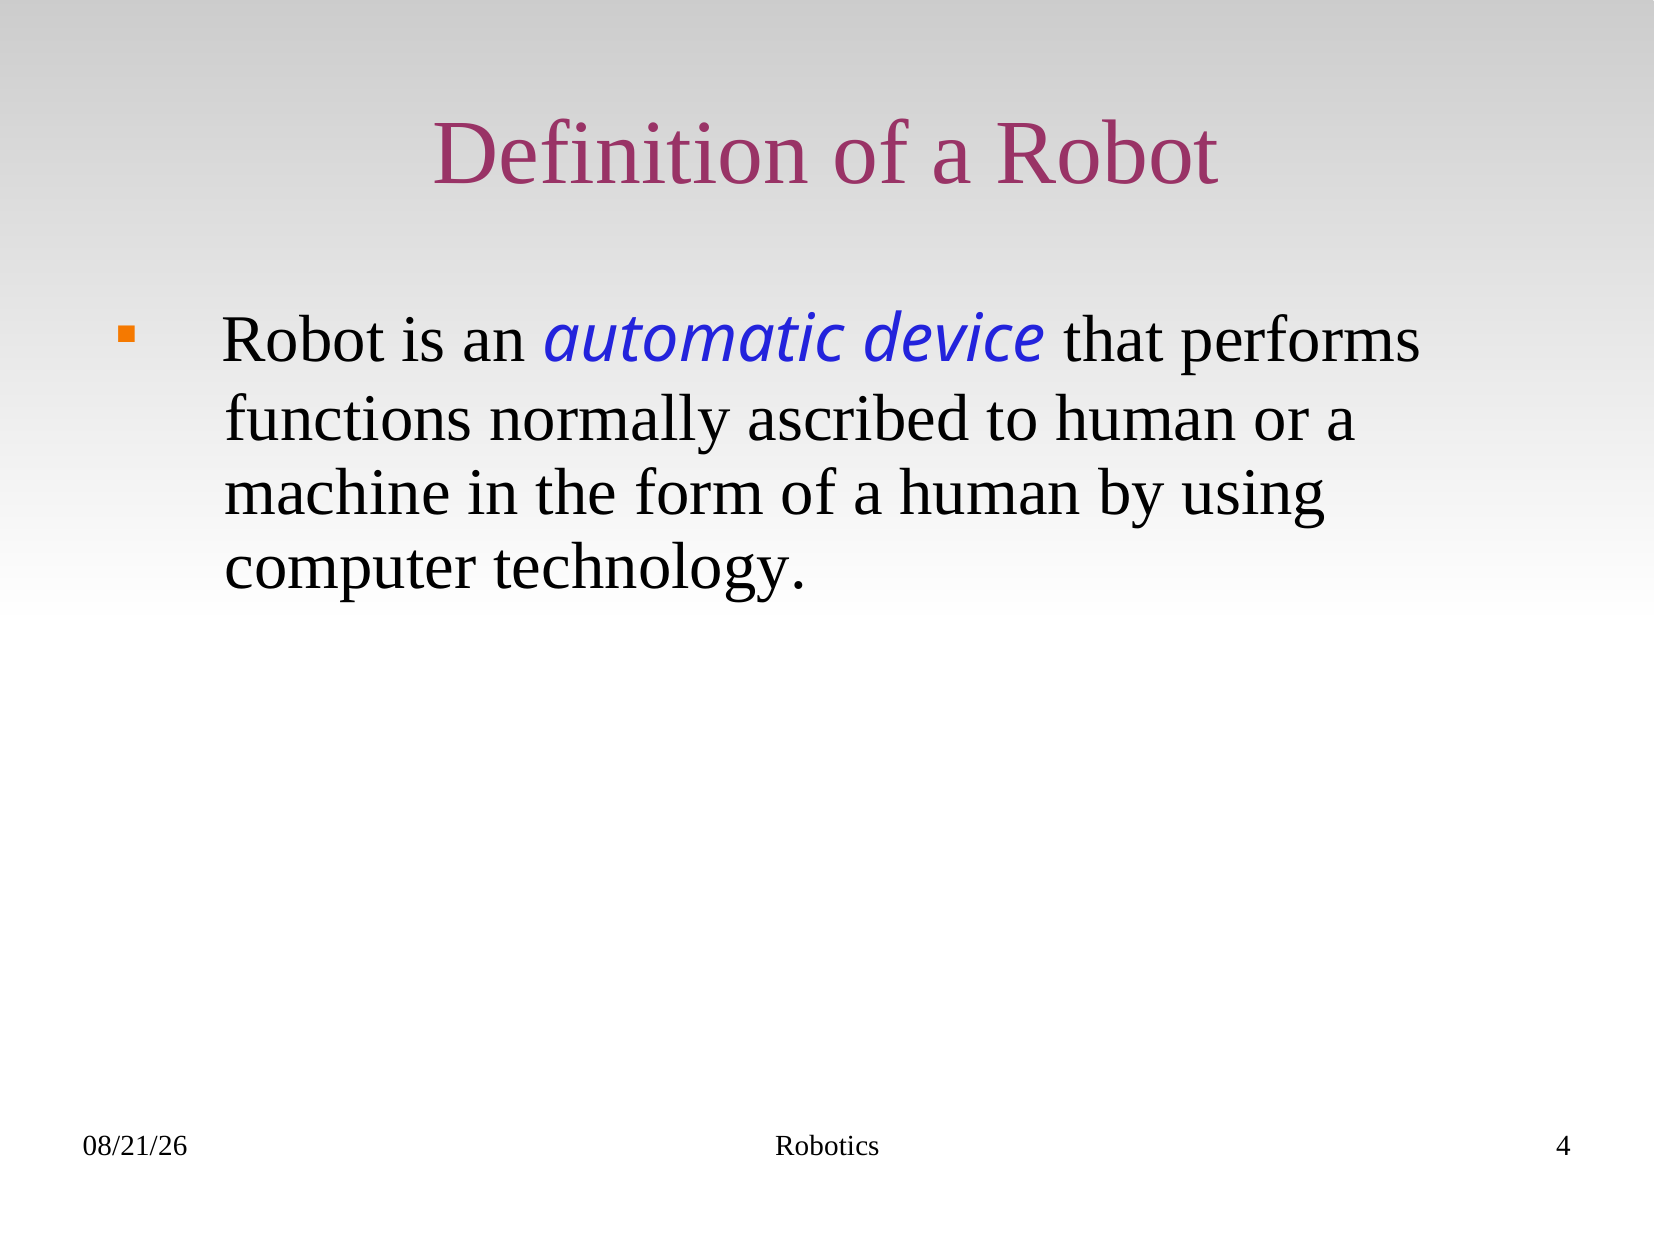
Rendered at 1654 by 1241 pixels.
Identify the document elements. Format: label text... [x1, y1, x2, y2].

title Definition of a Robot [82, 68, 1571, 237]
list Robot is an automatic device that performs functions normally ascribed to human or a machine in the form of a human by using computer technology. [82, 290, 1571, 1109]
